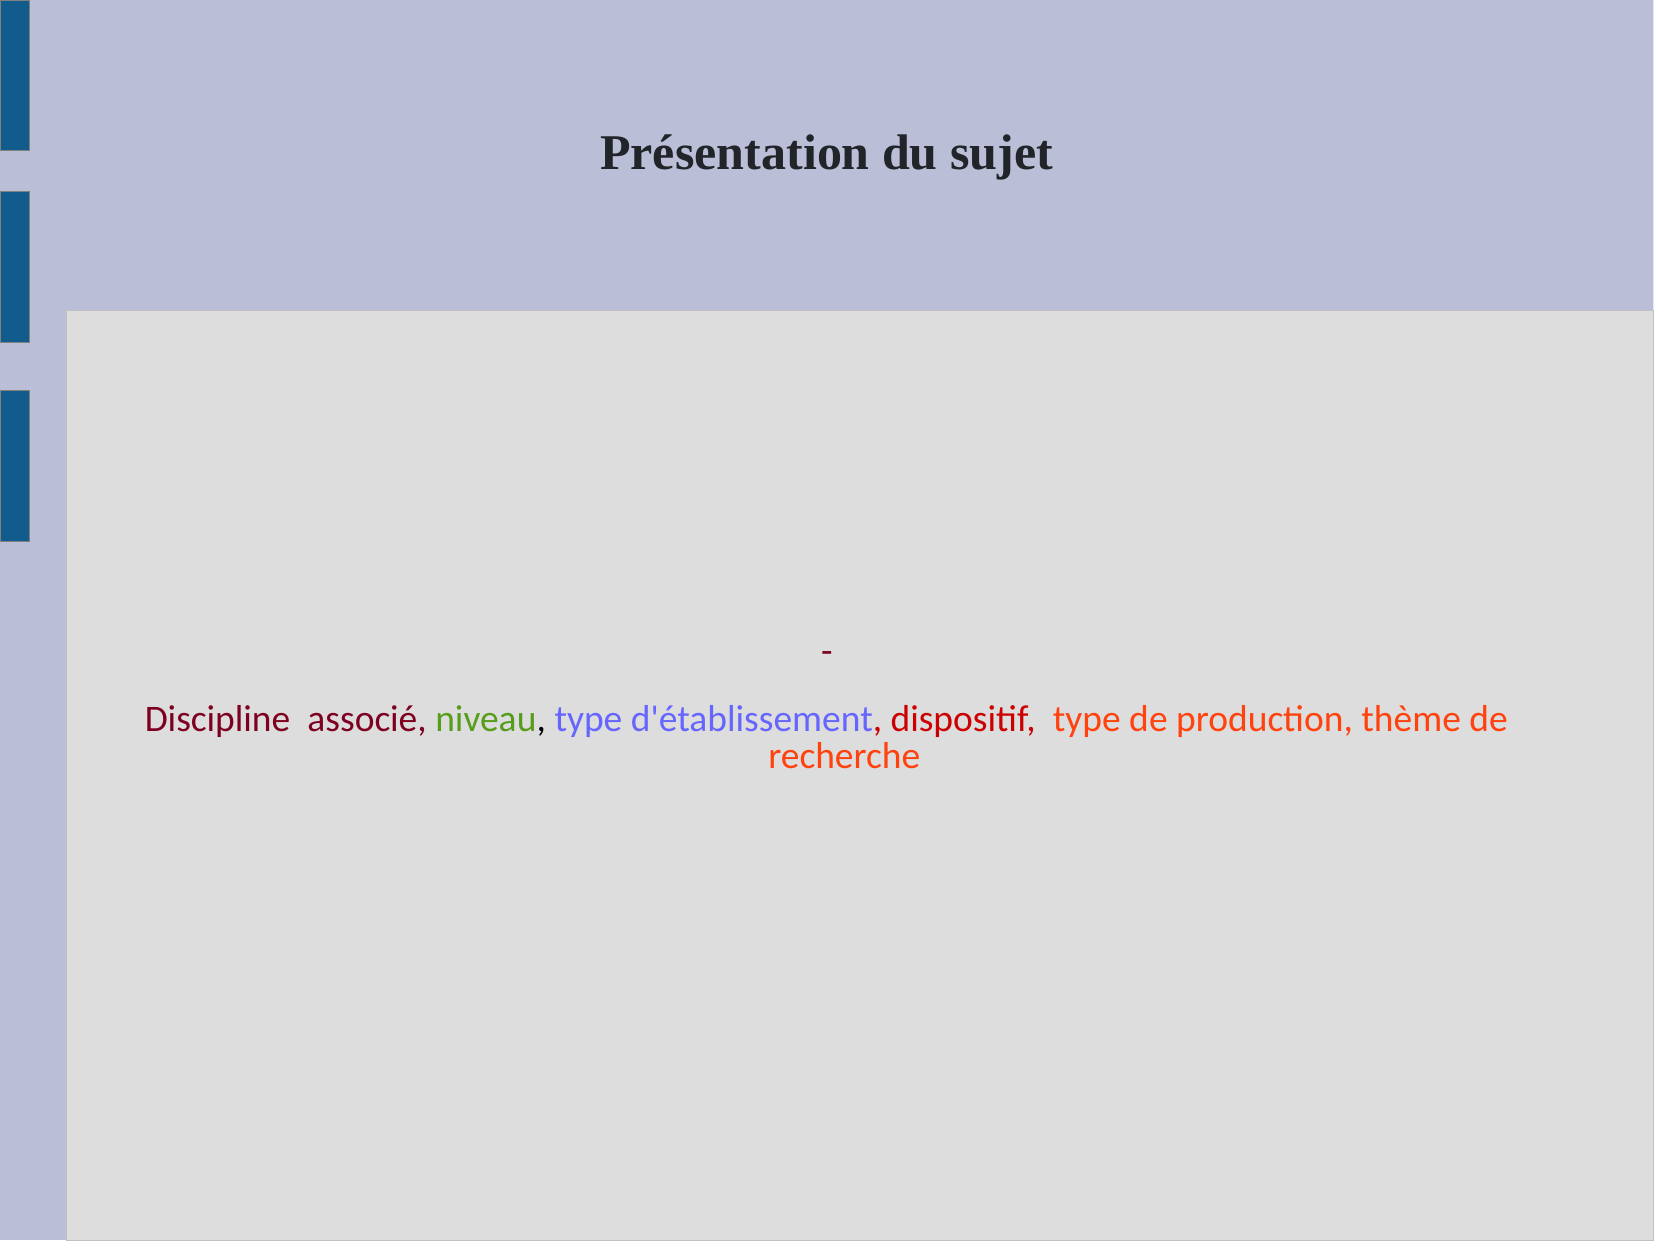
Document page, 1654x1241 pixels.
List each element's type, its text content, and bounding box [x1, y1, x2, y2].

subtitle - Discipline associé, niveau, type d'établissement, dispositif, type de production, thème de recherche [82, 290, 1571, 1109]
title Présentation du sujet [82, 49, 1571, 257]
